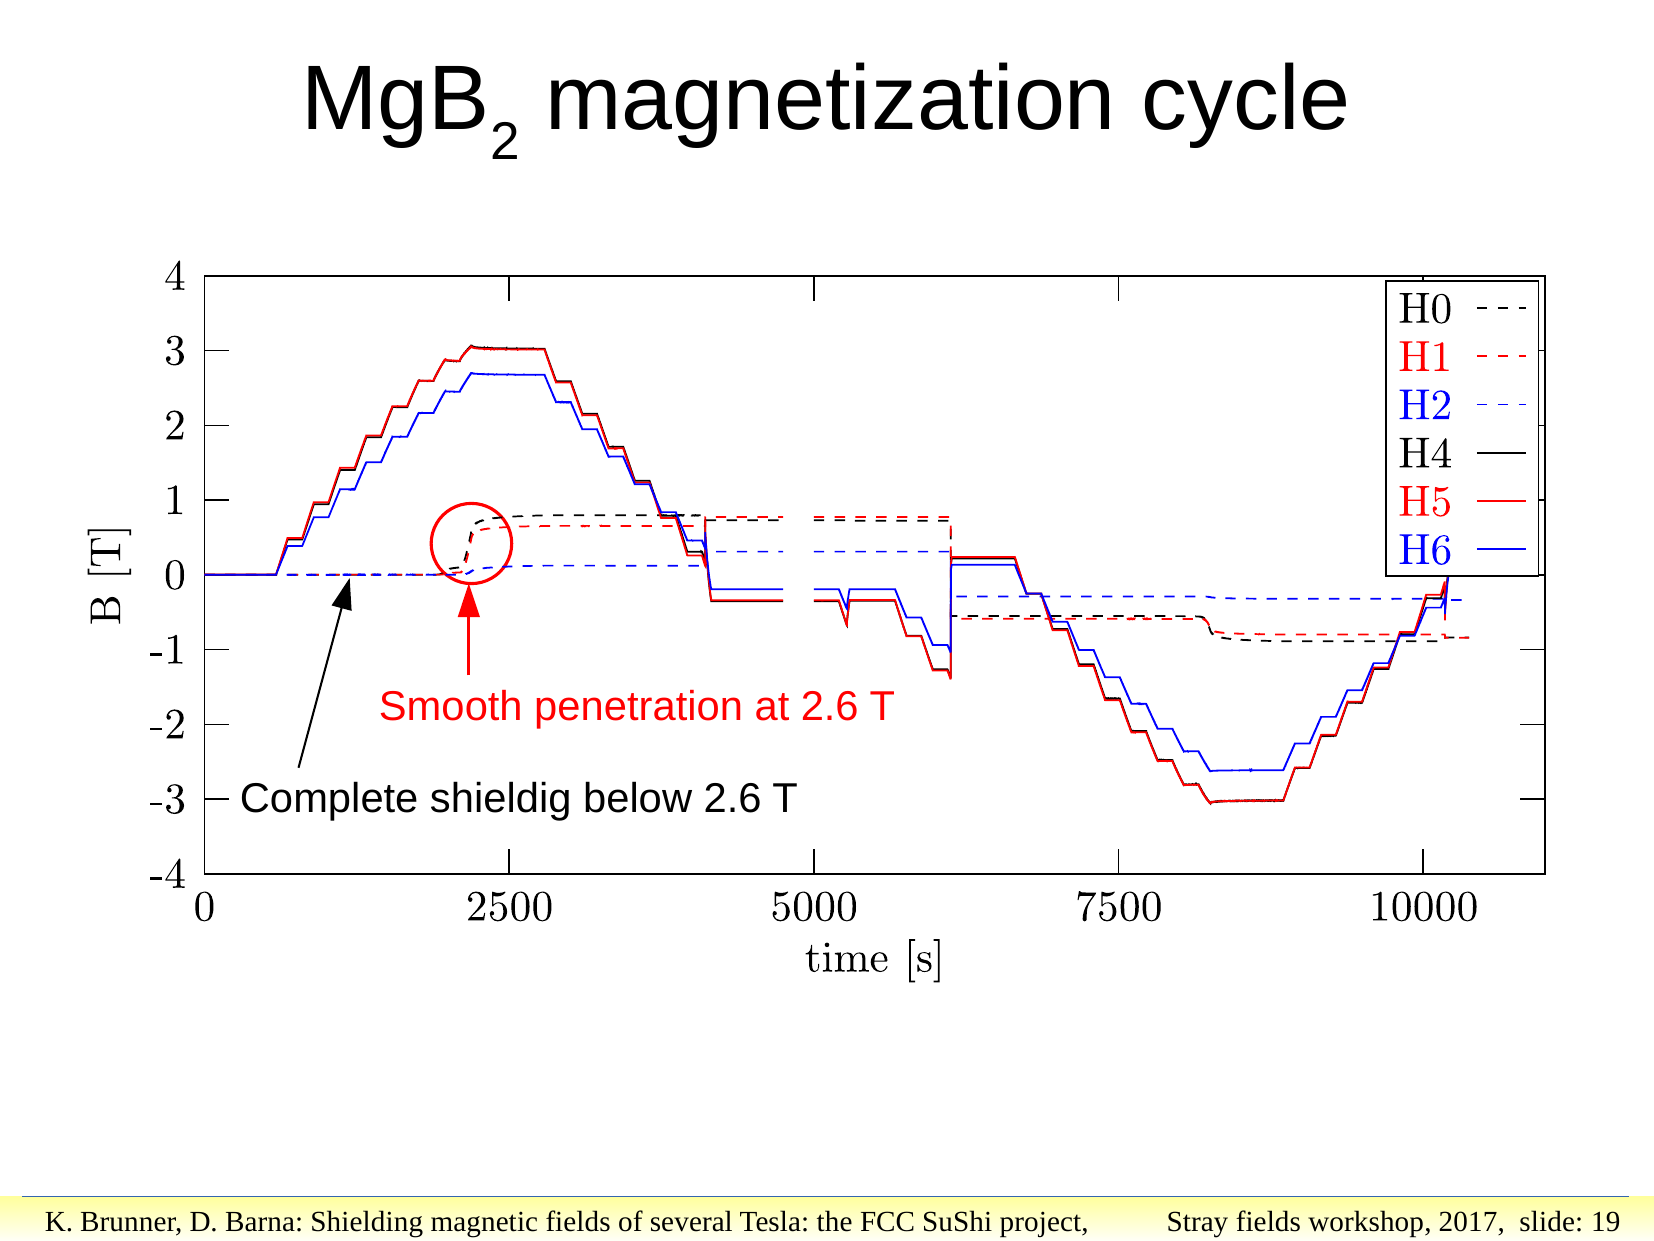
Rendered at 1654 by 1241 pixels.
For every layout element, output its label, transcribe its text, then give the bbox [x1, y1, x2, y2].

picture [72, 250, 1564, 1002]
title MgB2 magnetization cycle [50, 46, 1603, 171]
